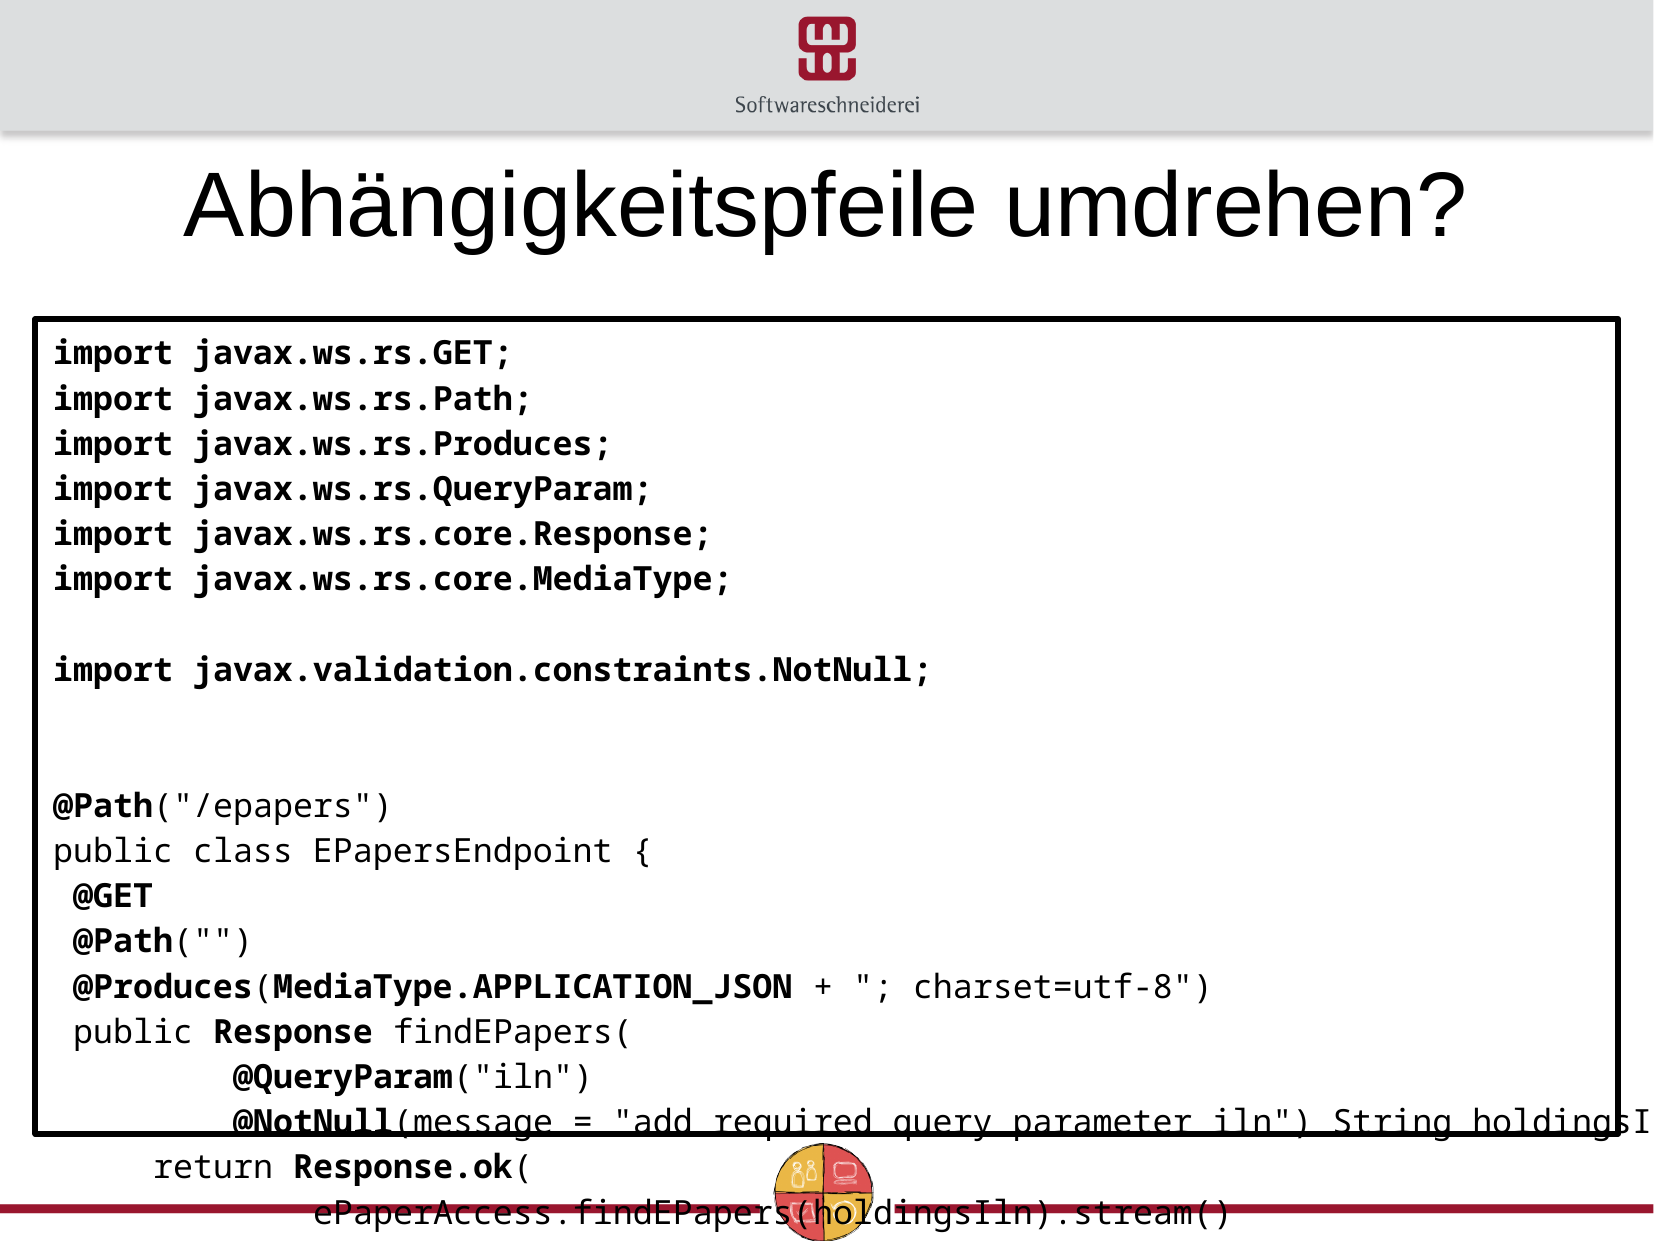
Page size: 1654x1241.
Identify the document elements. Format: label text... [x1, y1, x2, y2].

text_box import javax.ws.rs.GET; import javax.ws.rs.Path; import javax.ws.rs.Produces; import javax.ws.rs.QueryParam; import javax.ws.rs.core.Response; import javax.ws.rs.core.MediaType; import javax.validation.constraints.NotNull; @Path("/epapers") public class EPapersEndpoint { @GET @Path("") @Produces(MediaType.APPLICATION_JSON + "; charset=utf-8") public Response findEPapers( @QueryParam("iln") @NotNull(message = "add required query parameter iln") String holdingsIln) { return Response.ok( ePaperAccess.findEPapers(holdingsIln).stream() .map(ePaperToEPaperResource) .collect(Collectors.toList()) ).build(); } [35, 318, 1619, 1134]
title Abhängigkeitspfeile umdrehen? [82, 147, 1571, 257]
picture [0, 0, 1654, 1241]
